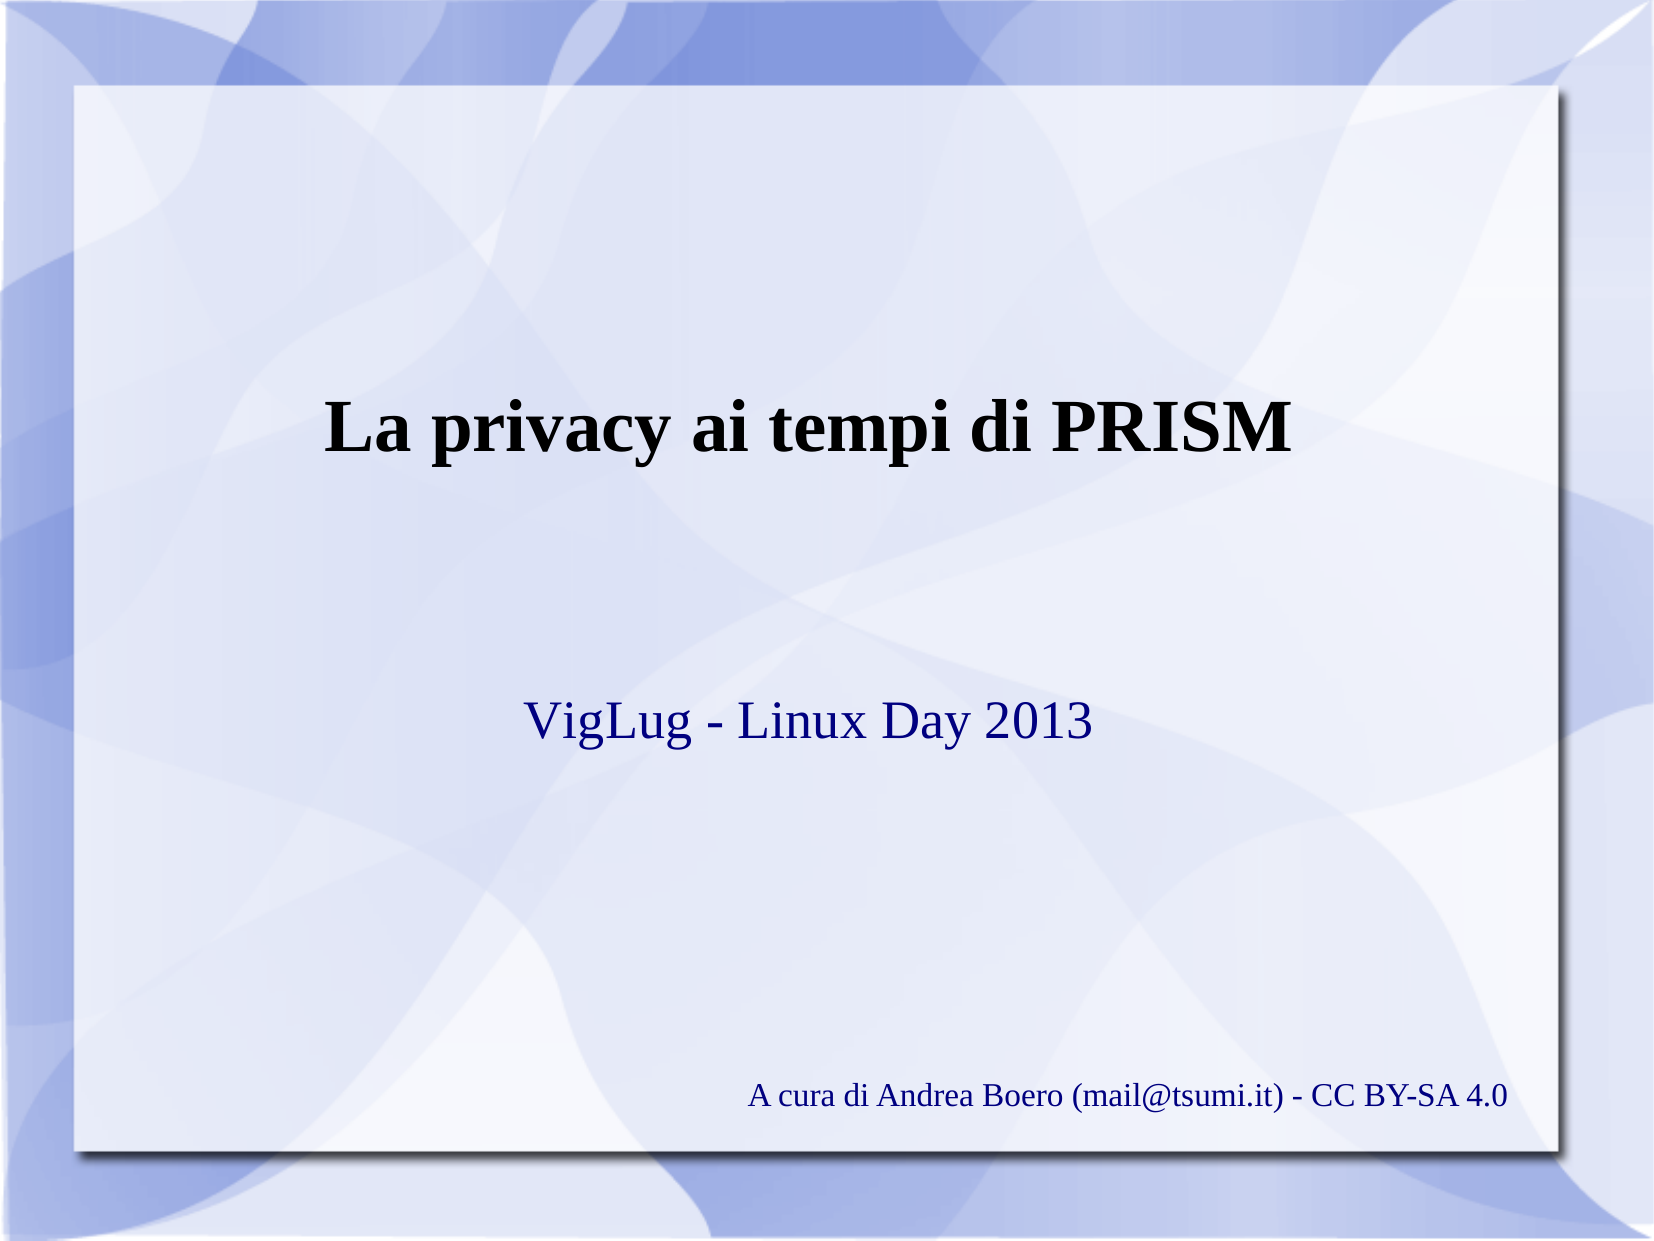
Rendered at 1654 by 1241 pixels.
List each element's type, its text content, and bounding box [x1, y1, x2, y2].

text_box A cura di Andrea Boero (mail@tsumi.it) - CC BY-SA 4.0 [200, 1068, 1524, 1121]
subtitle La privacy ai tempi di PRISM VigLug - Linux Day 2013 [82, 90, 1536, 1045]
picture [0, 0, 1654, 1241]
